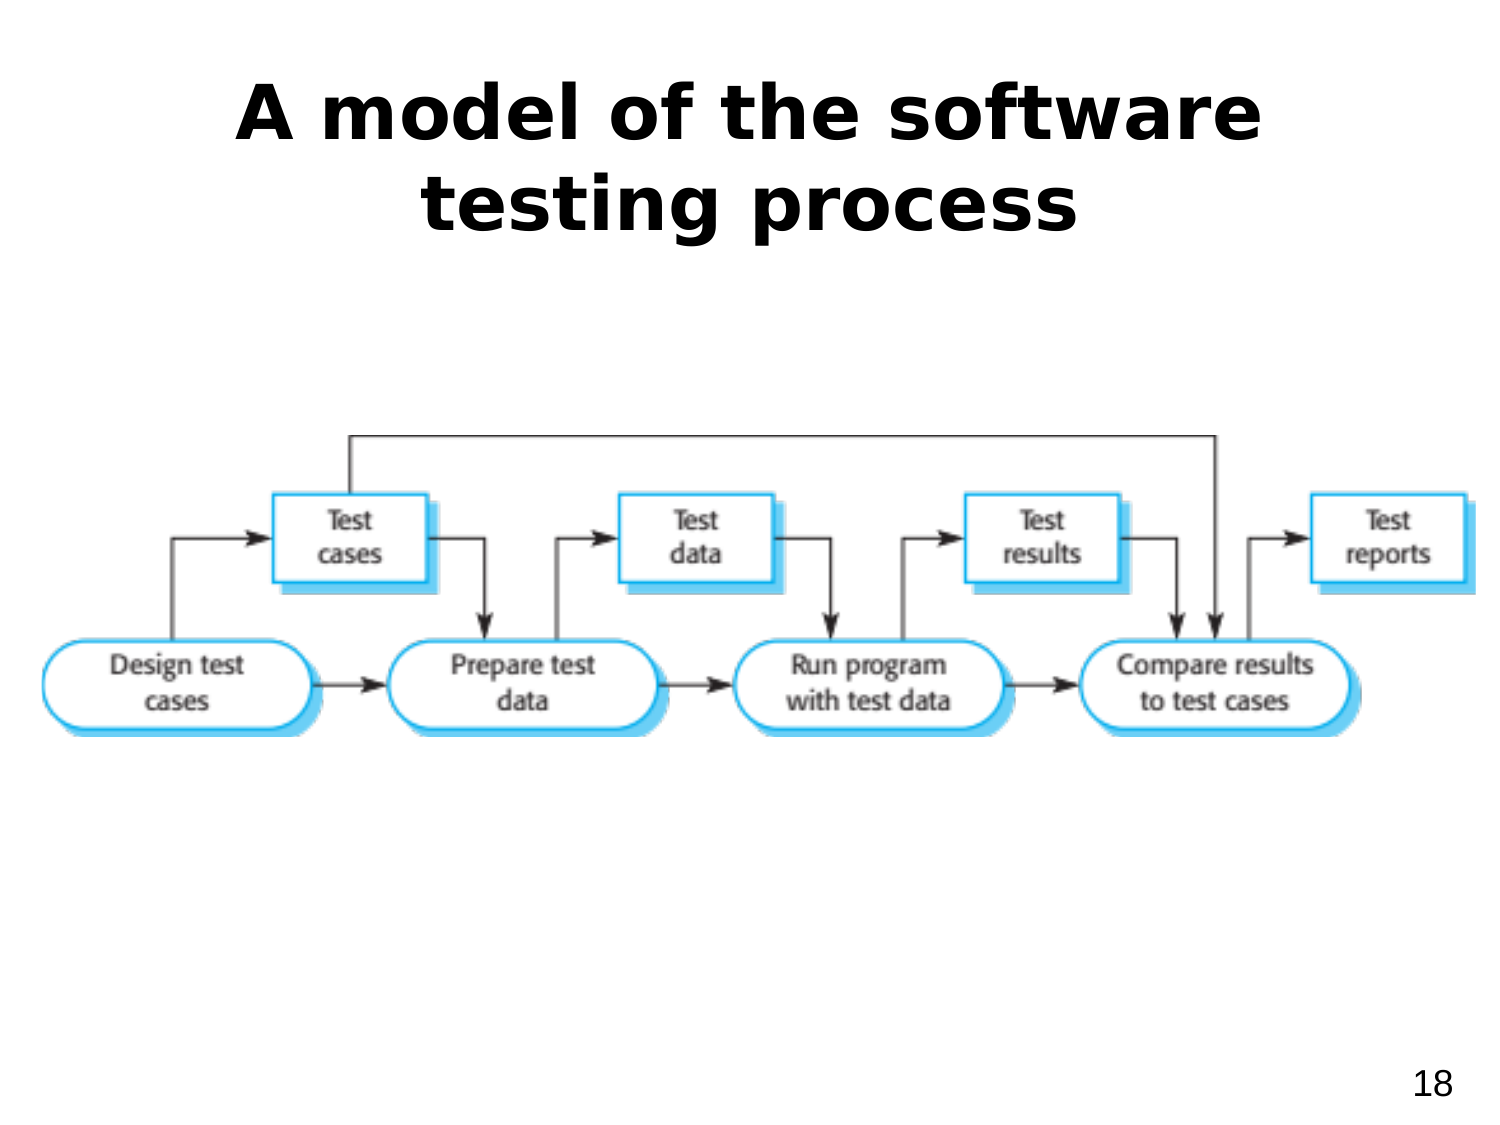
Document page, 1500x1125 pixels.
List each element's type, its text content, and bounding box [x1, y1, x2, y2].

picture [41, 435, 1476, 737]
title A model of the software testing process [75, 56, 1425, 189]
